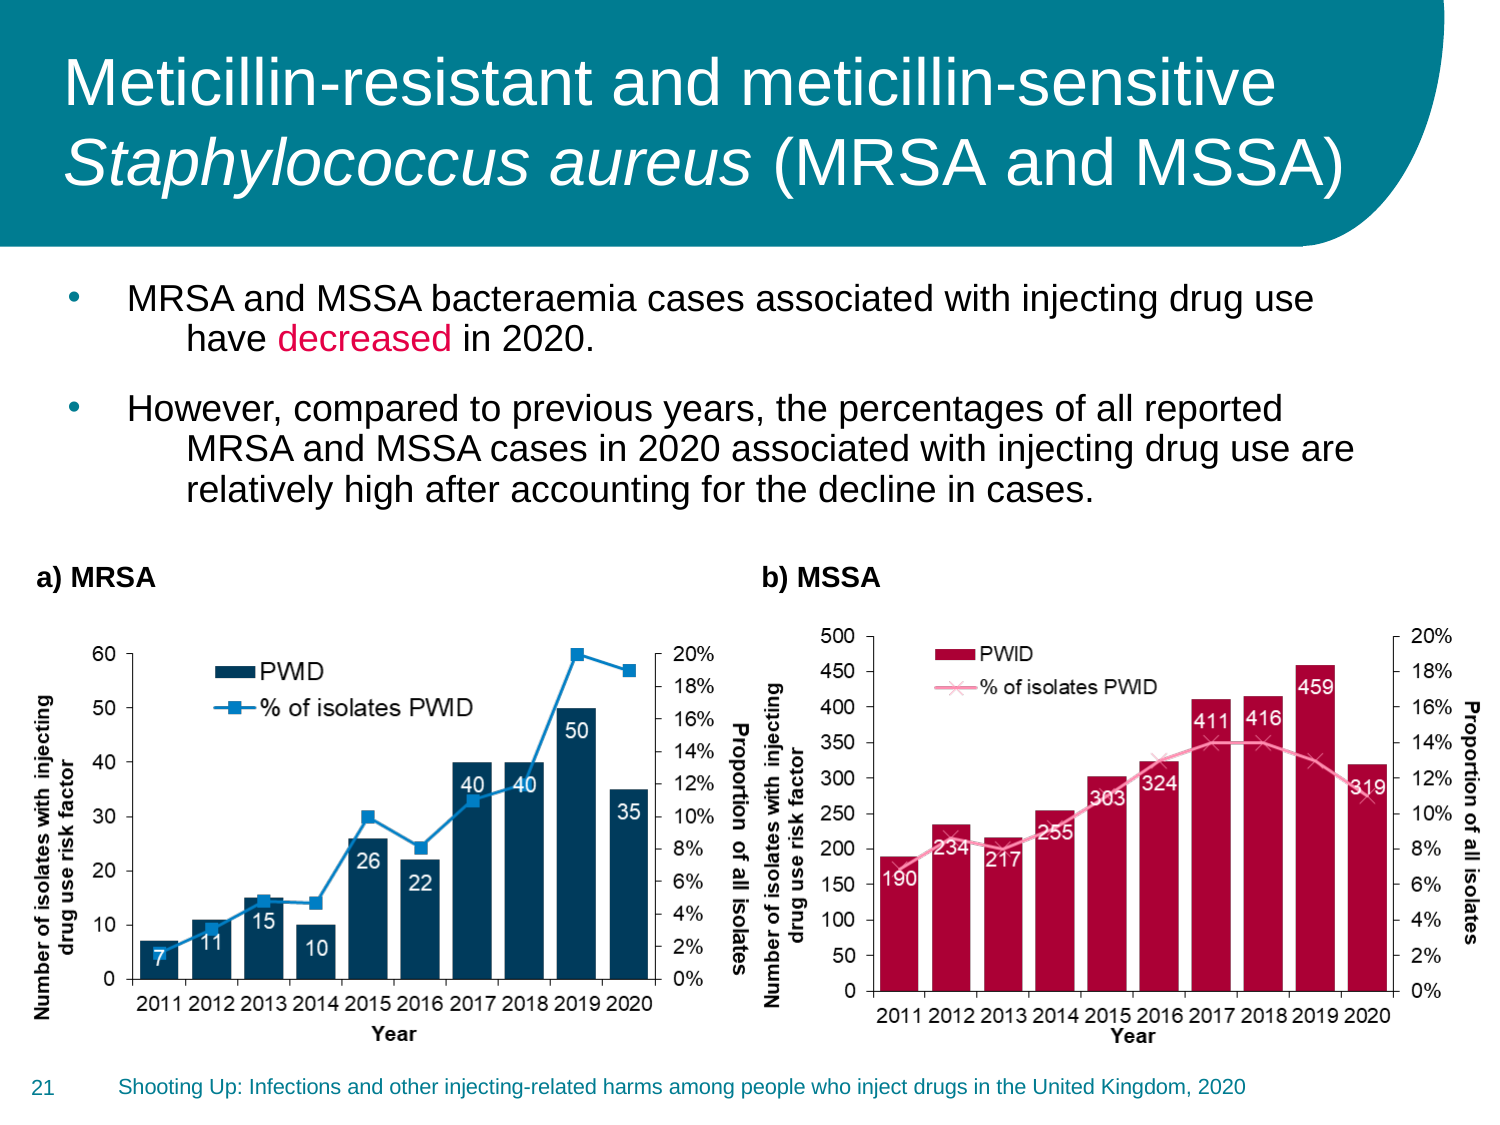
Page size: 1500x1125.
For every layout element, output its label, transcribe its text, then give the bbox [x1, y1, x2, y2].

text_box b) MSSA [750, 552, 918, 600]
text_box a) MRSA [25, 552, 276, 600]
picture [25, 618, 1488, 1057]
text_box Meticillin-resistant and meticillin-sensitive Staphylococcus aureus (MRSA and MSSA) [53, 34, 1475, 205]
list MRSA and MSSA bacteraemia cases associated with injecting drug use have decreased in 2020. However, compared to previous years, the percentages of all reported MRSA and MSSA cases in 2020 associated with injecting drug use are relatively high after accounting for the decline in cases. [52, 271, 1392, 534]
text_box Shooting Up: Infections and other injecting-related harms among people who inject drugs in the United Kingdom, 2020 [103, 1056, 1335, 1116]
text_box [16, 1056, 90, 1117]
